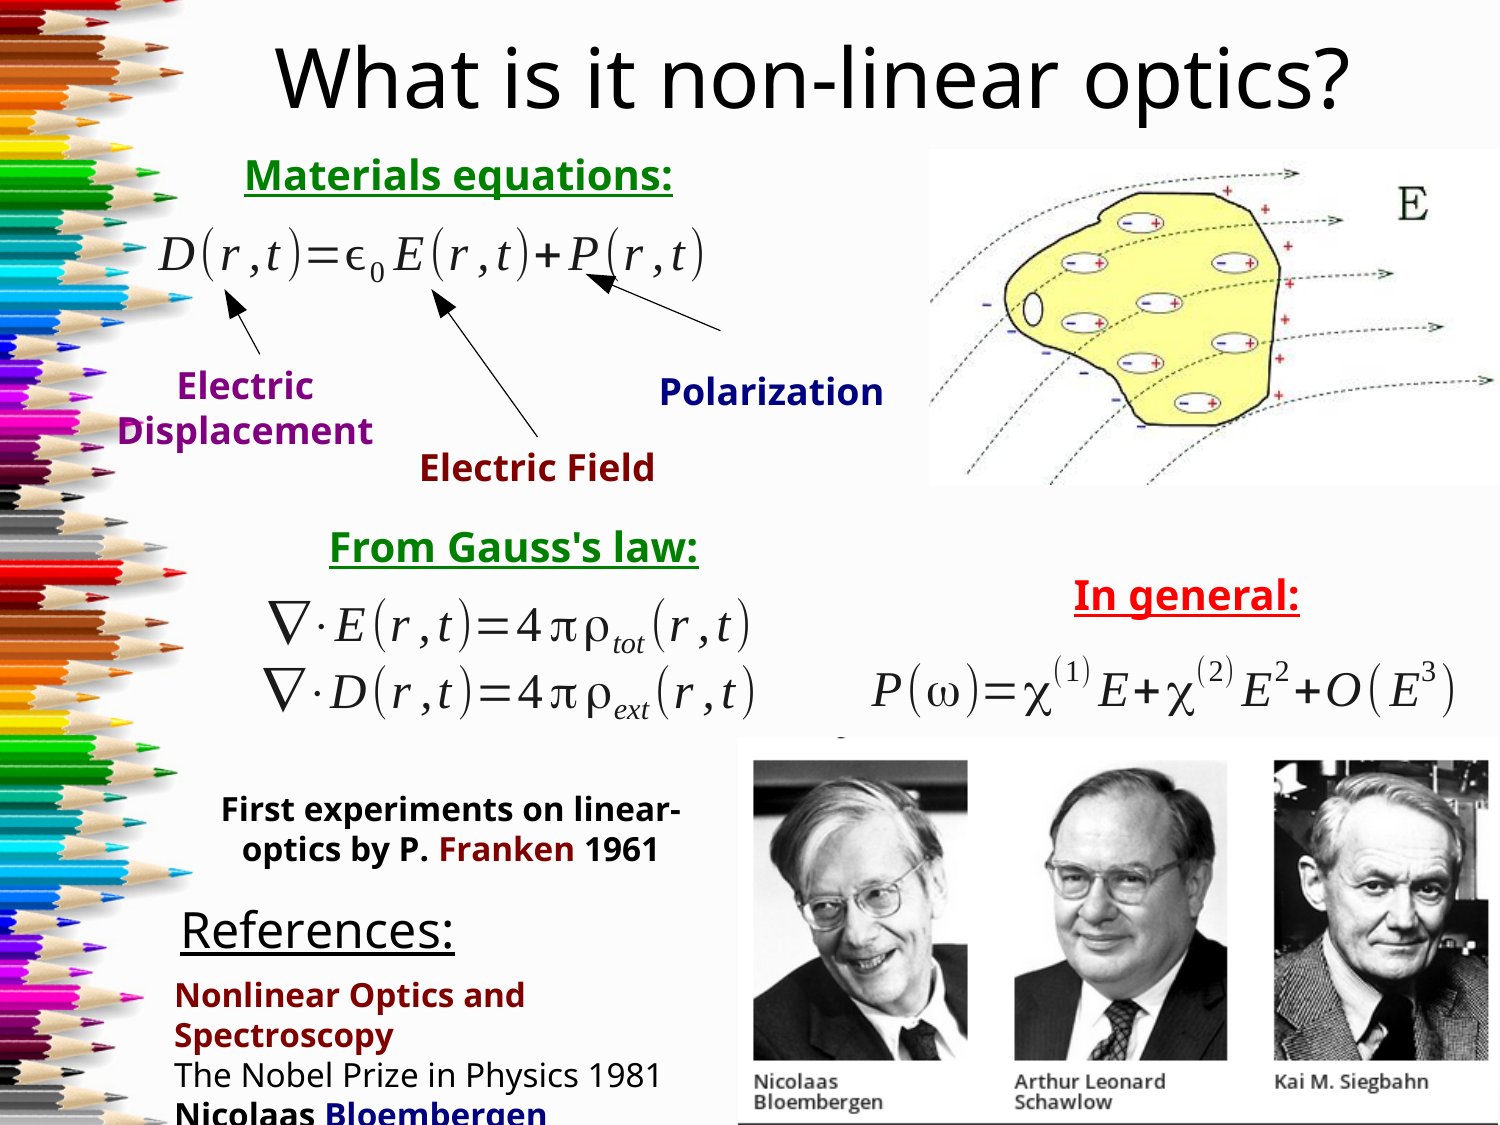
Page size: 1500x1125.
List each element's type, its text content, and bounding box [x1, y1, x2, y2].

text_box Materials equations: [149, 141, 768, 219]
picture [354, 1102, 432, 1125]
text_box Electric Field [342, 437, 733, 514]
text_box Electric Displacement [59, 354, 432, 460]
picture [492, 1113, 499, 1123]
title What is it non-linear optics? [161, 17, 1465, 134]
text_box Nonlinear Optics and Spectroscopy The Nobel Prize in Physics 1981 Nicolaas Bloembergen [159, 967, 738, 1102]
text_box In general: [992, 561, 1382, 638]
picture [437, 1113, 444, 1123]
text_box First experiments on linear-optics by P. Franken 1961 [165, 780, 737, 880]
chart [149, 225, 714, 290]
chart [255, 595, 764, 727]
picture [533, 1112, 539, 1125]
text_box From Gauss's law: [129, 513, 898, 579]
picture [415, 1112, 421, 1125]
text_box Polarization [614, 360, 929, 438]
text_box References: [165, 880, 538, 967]
picture [235, 1113, 242, 1123]
chart [862, 653, 1463, 721]
picture [404, 1113, 410, 1125]
picture [0, 0, 1500, 1125]
picture [363, 1113, 370, 1123]
picture [181, 1109, 190, 1125]
picture [332, 1117, 339, 1123]
picture [256, 1102, 349, 1125]
picture [332, 1107, 339, 1113]
